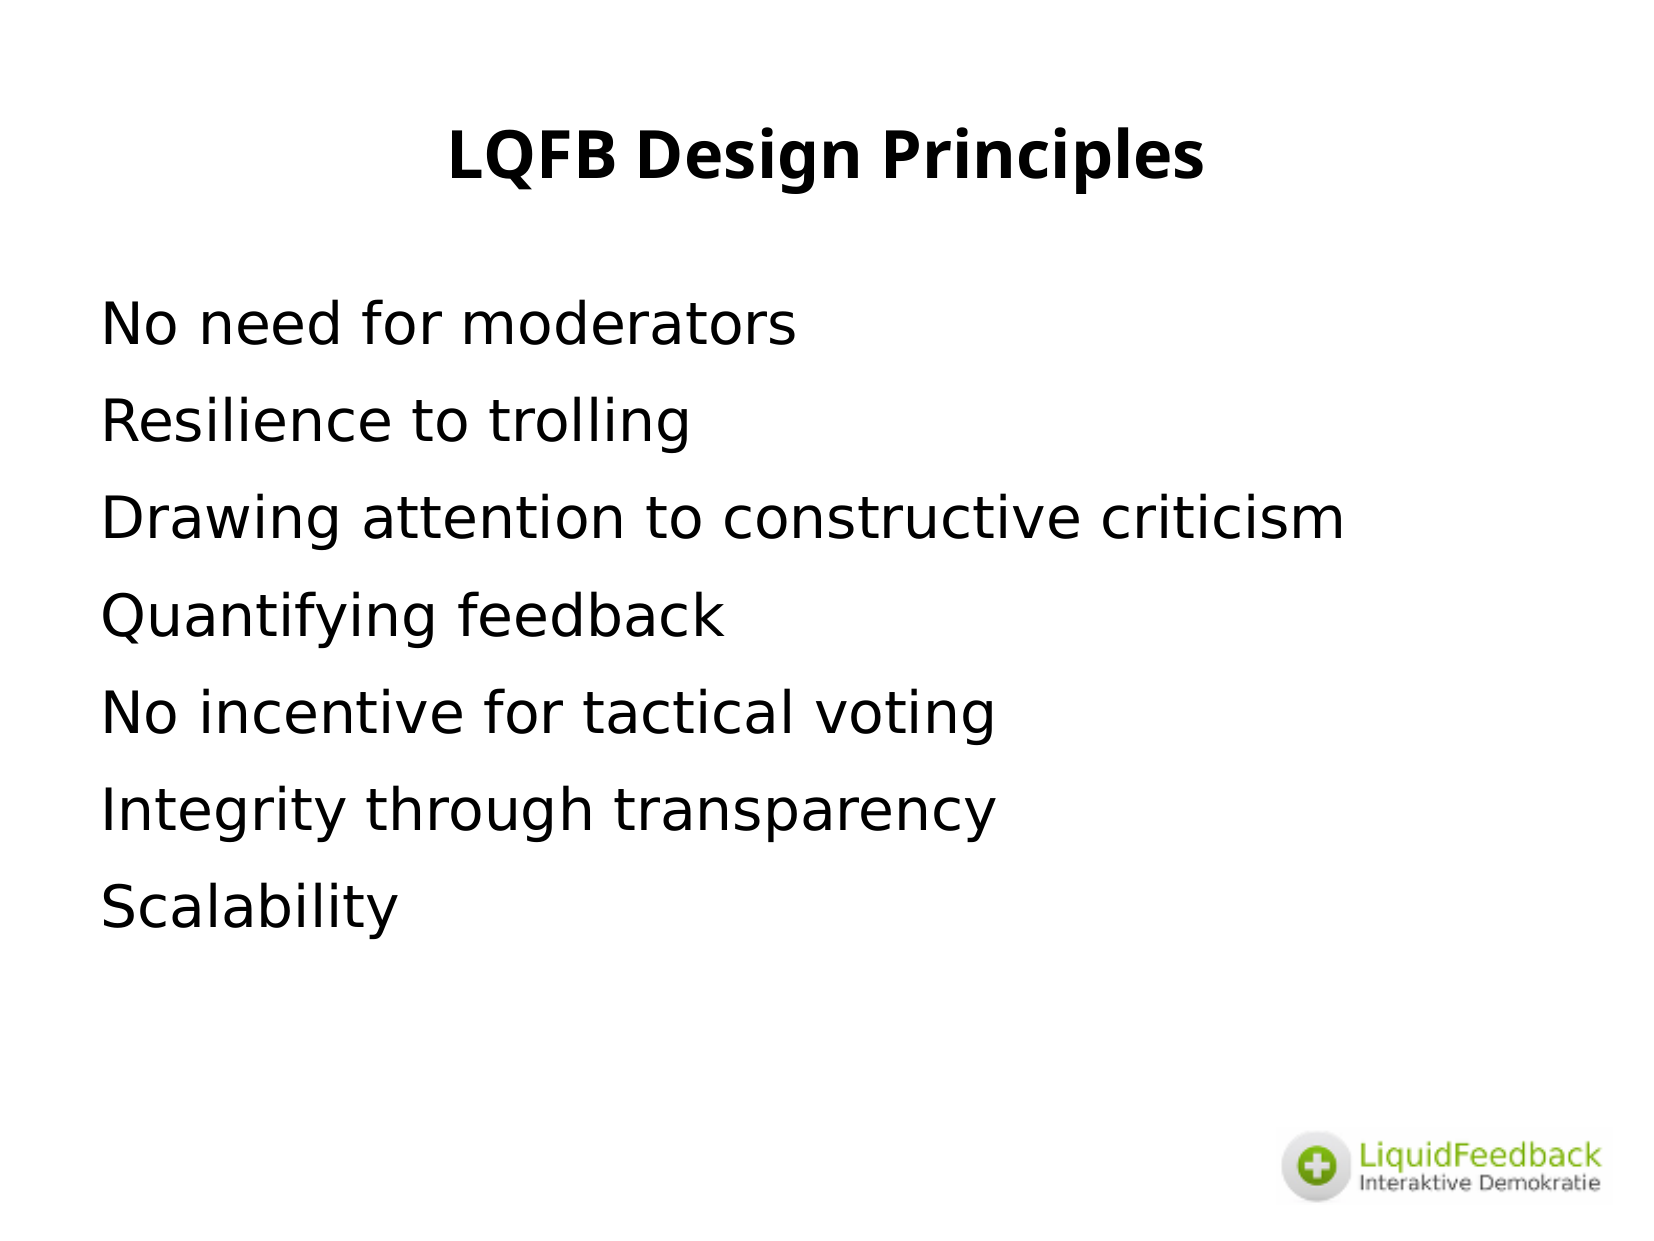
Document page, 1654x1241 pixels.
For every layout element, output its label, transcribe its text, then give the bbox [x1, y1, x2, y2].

picture [1276, 1127, 1613, 1205]
list No need for moderators Resilience to trolling Drawing attention to constructive criticism Quantifying feedback No incentive for tactical voting Integrity through transparency Scalability [82, 290, 1571, 1094]
title LQFB Design Principles [82, 49, 1571, 257]
